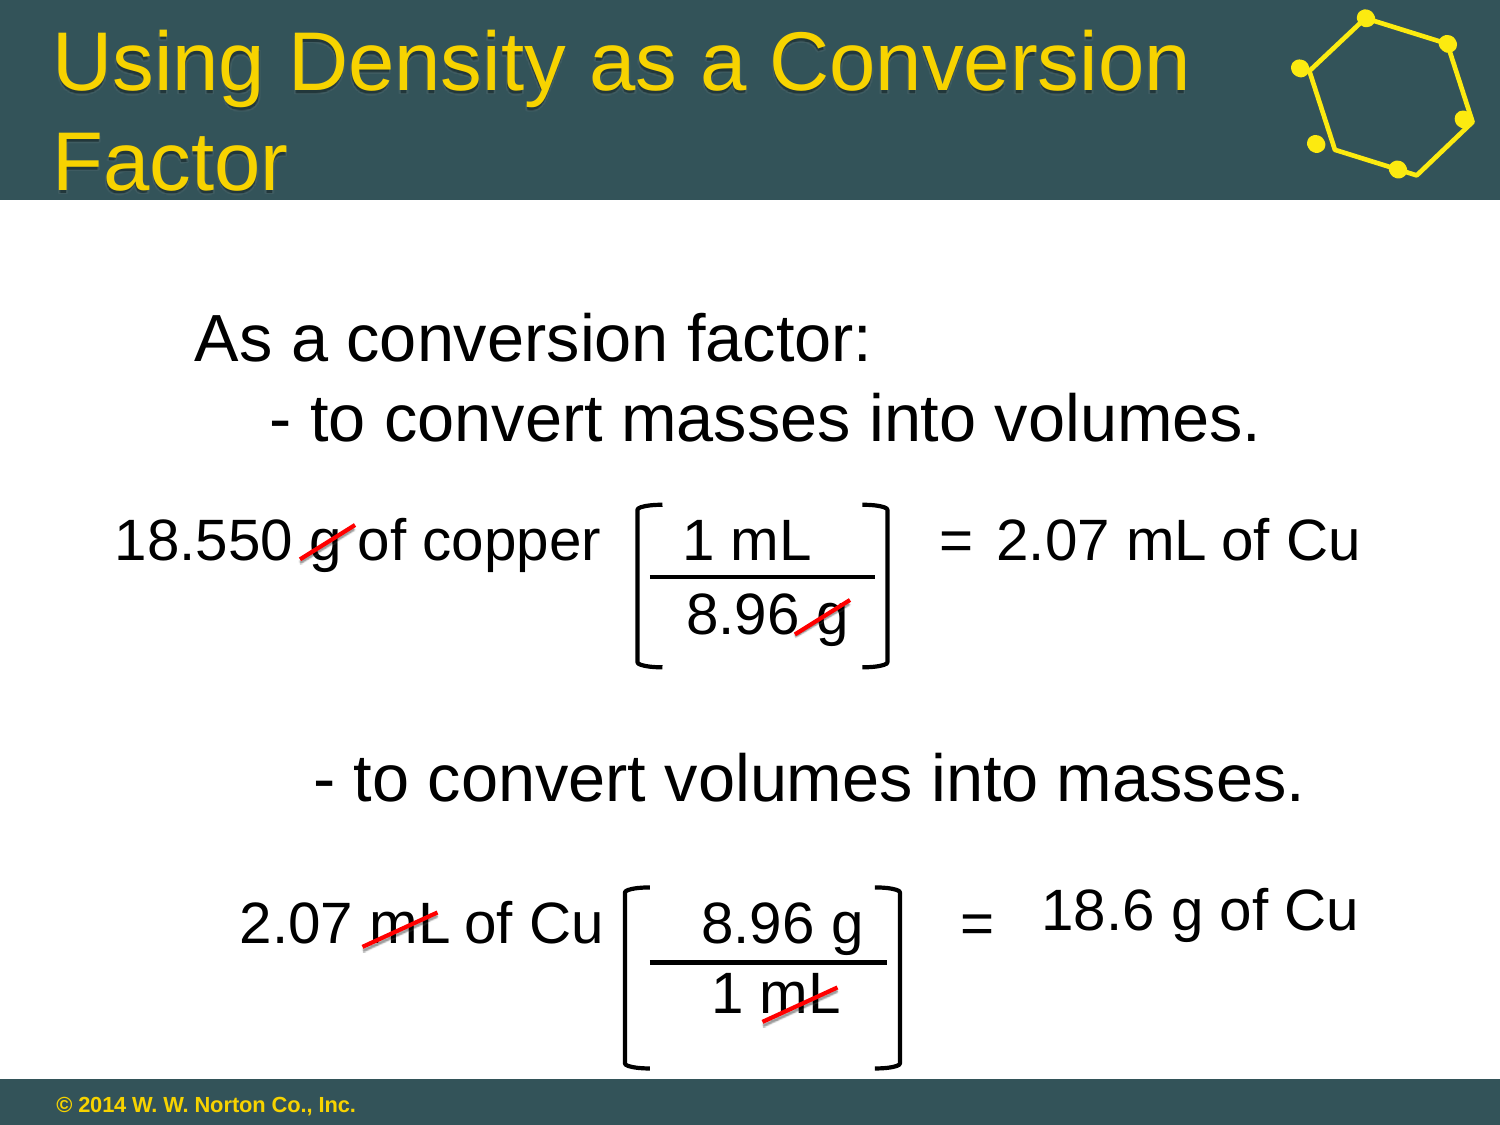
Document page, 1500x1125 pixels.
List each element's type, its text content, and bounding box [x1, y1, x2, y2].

text_box - to convert volumes into masses. [298, 727, 1322, 823]
title Using Density as a Conversion Factor [37, 19, 1225, 195]
text_box 2.07 mL of Cu [981, 494, 1376, 580]
text_box 18.550 g of copper 1 mL = 8.96 g [99, 494, 1138, 655]
text_box 18.6 g of Cu [1026, 864, 1375, 950]
text_box As a conversion factor: - to convert masses into volumes. [180, 287, 1278, 463]
text_box 2.07 mL of Cu 8.96 g = 1 mL [224, 877, 1125, 1033]
